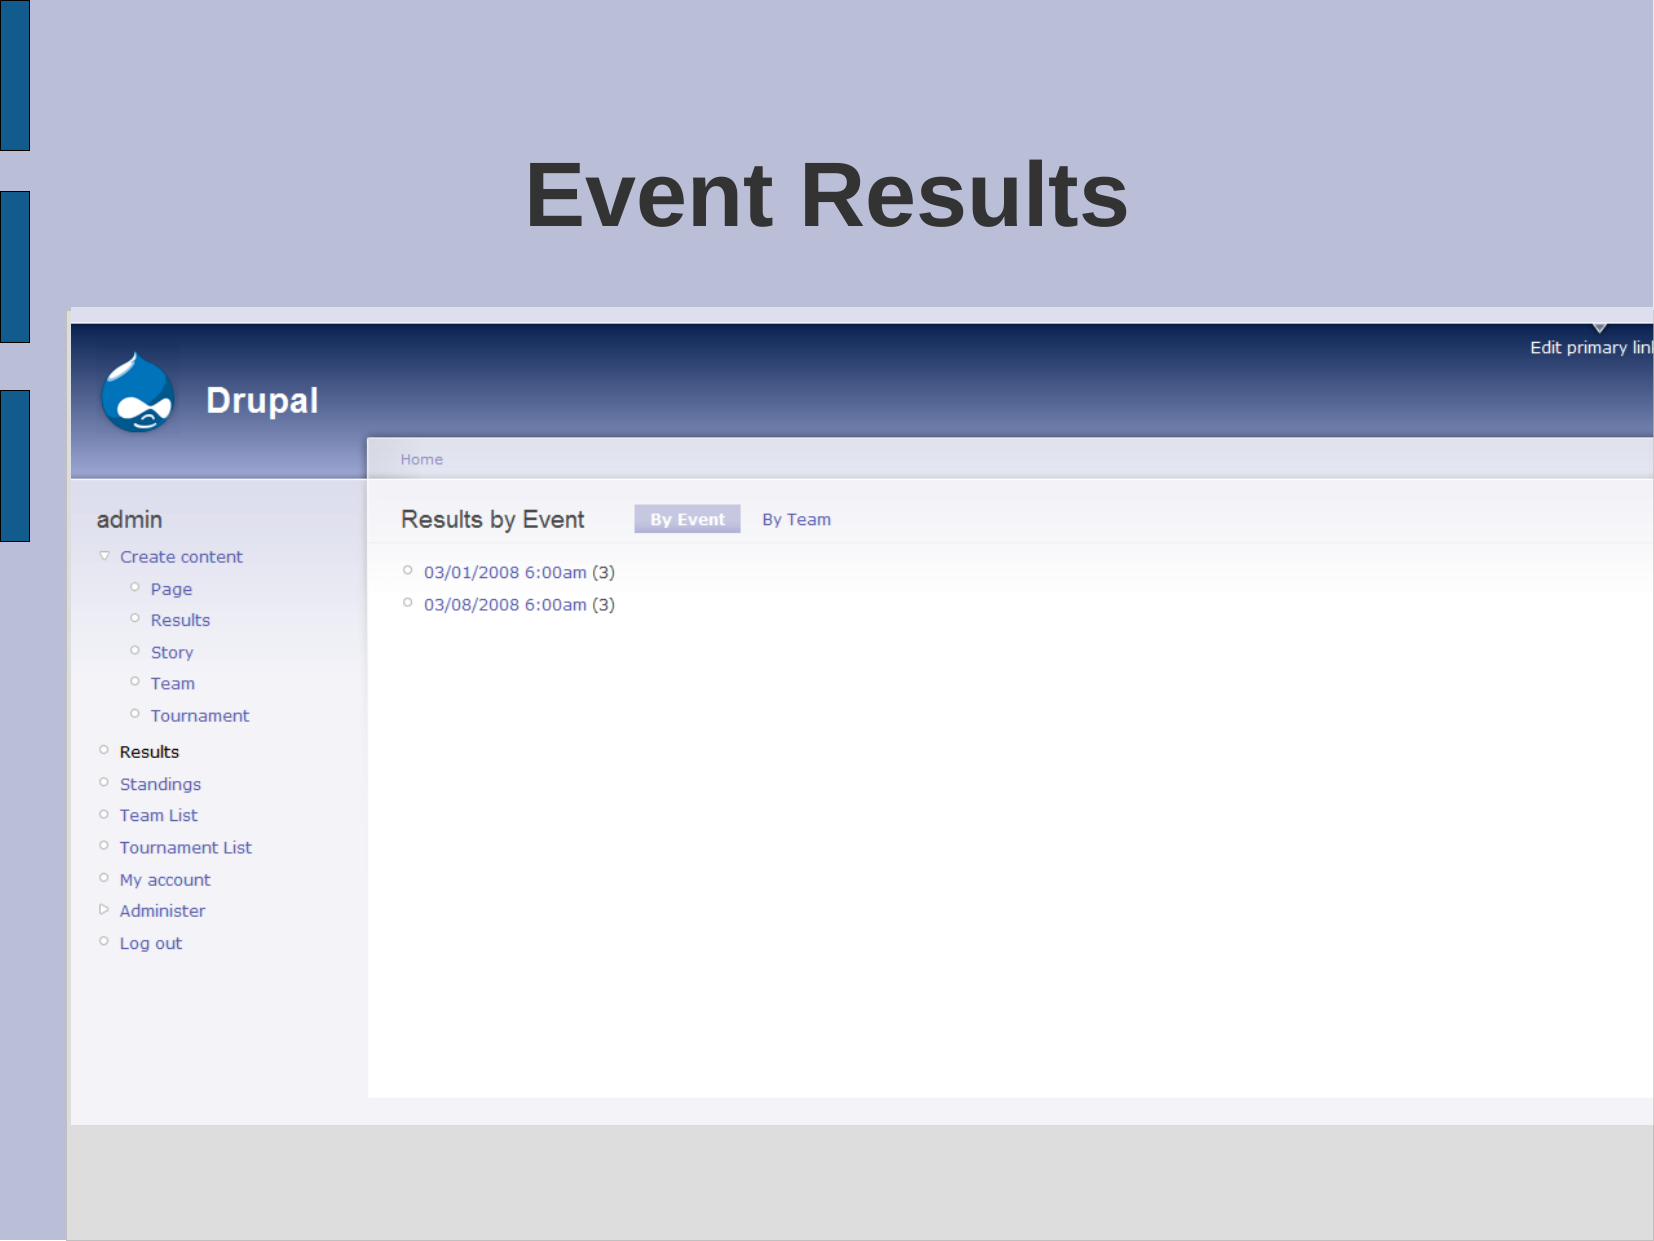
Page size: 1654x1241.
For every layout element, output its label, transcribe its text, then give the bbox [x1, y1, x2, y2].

picture [71, 307, 1654, 1126]
title Event Results [121, 91, 1534, 299]
